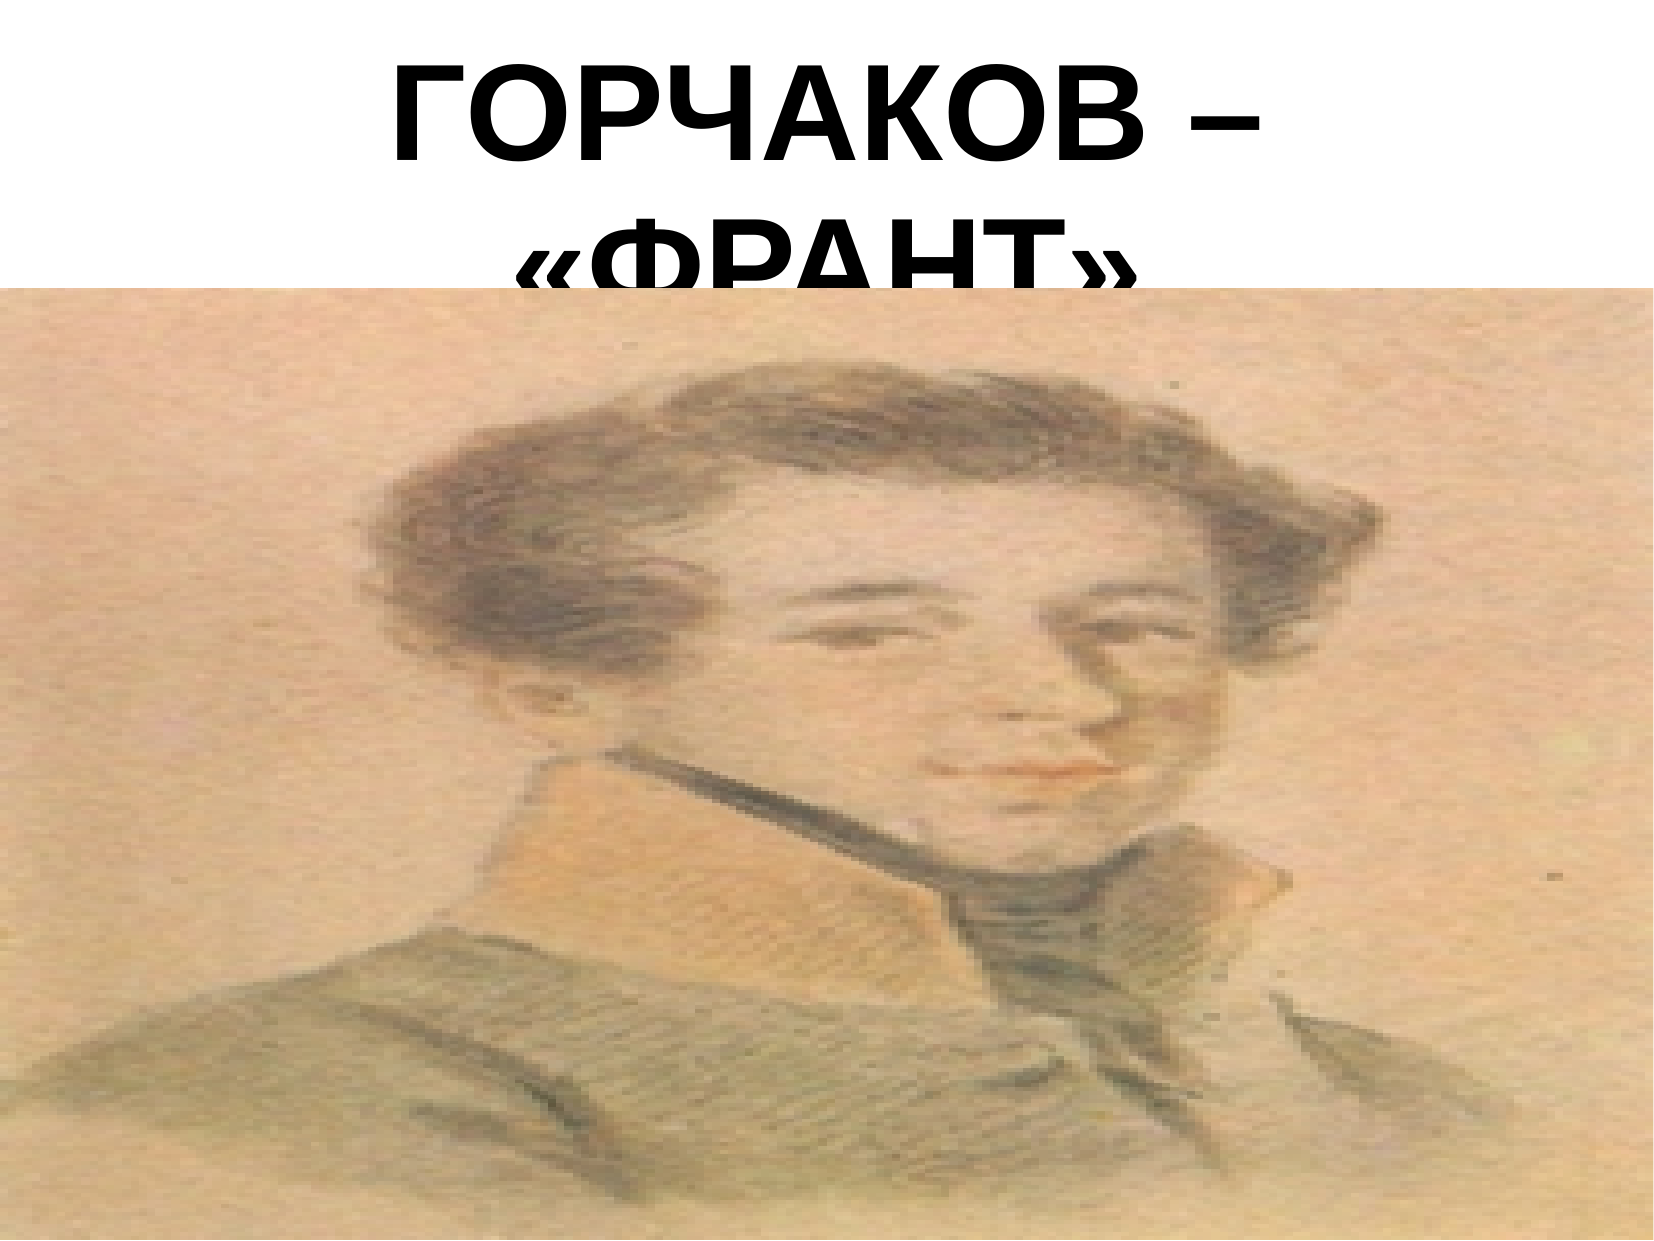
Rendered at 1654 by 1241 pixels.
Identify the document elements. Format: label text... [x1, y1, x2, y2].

title ГОРЧАКОВ – «ФРАНТ» [82, 0, 1571, 288]
text_box [0, 288, 1654, 1241]
